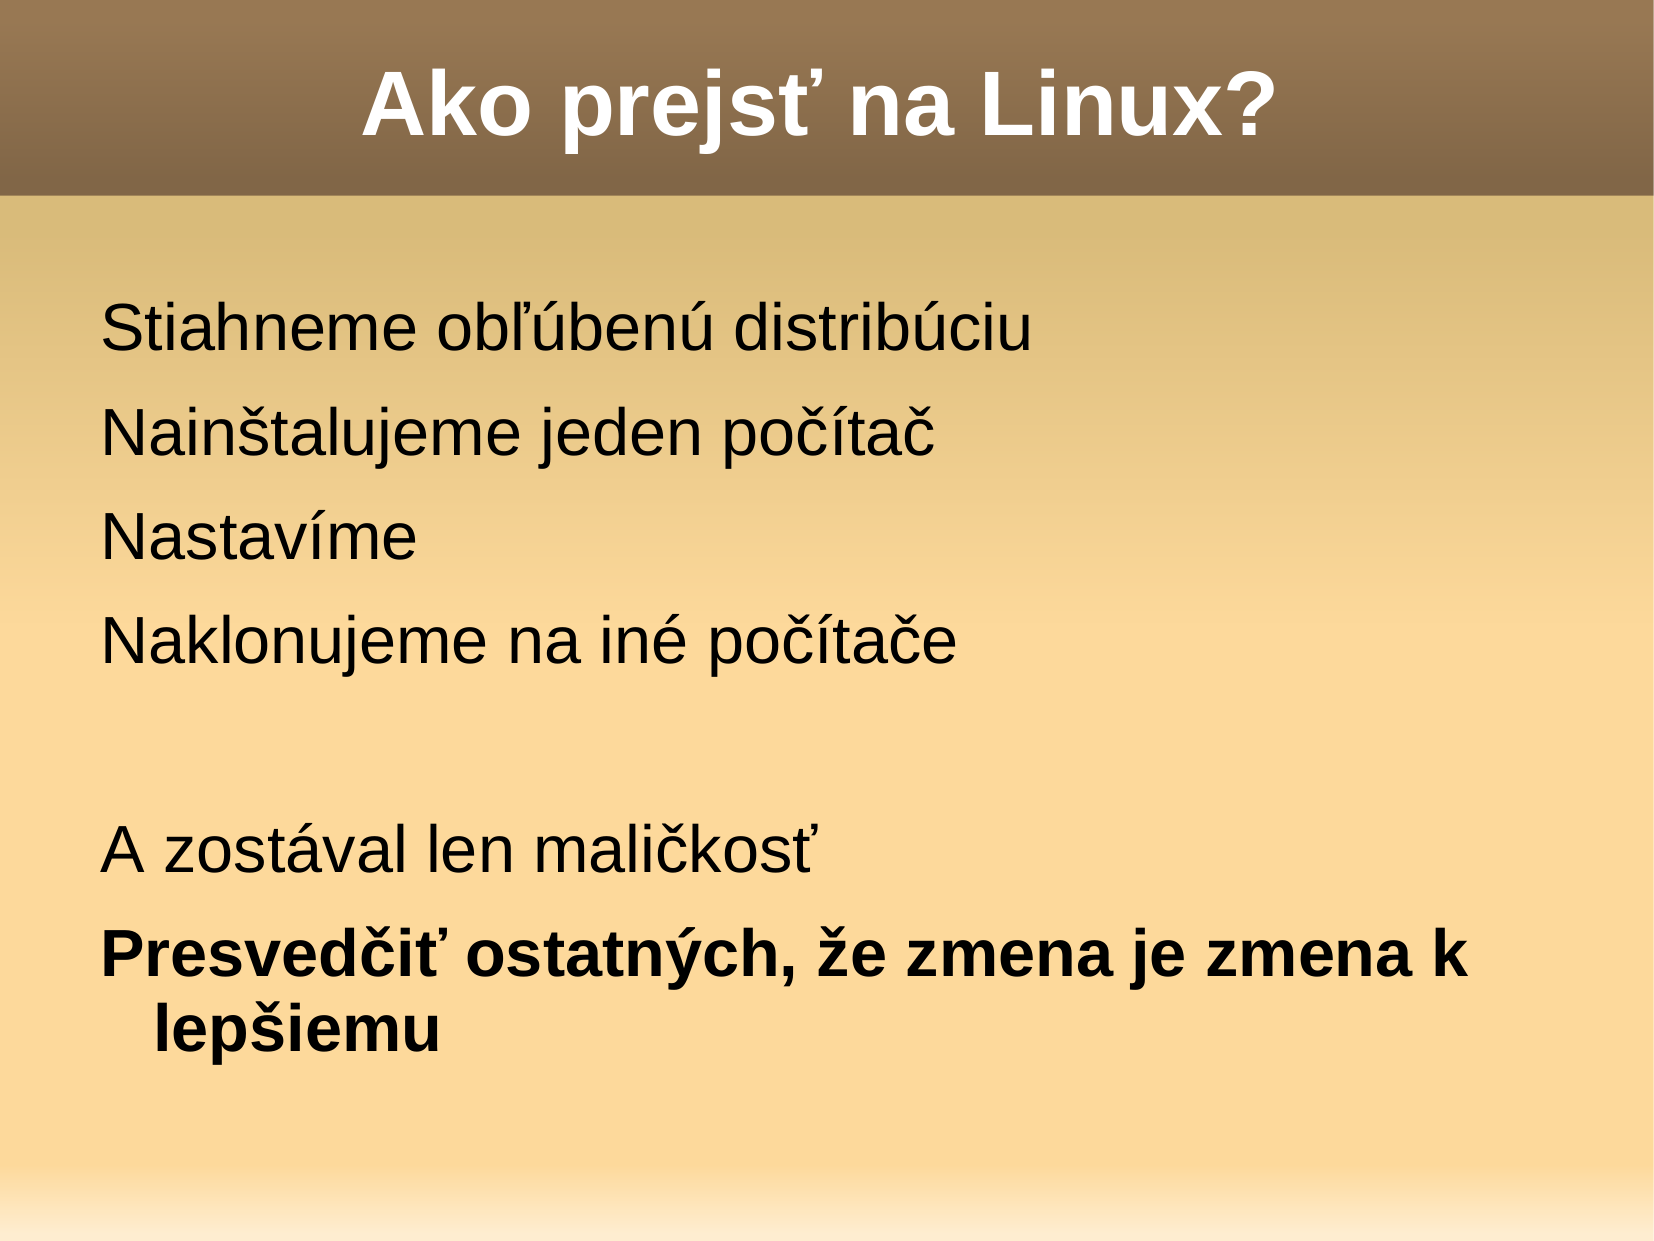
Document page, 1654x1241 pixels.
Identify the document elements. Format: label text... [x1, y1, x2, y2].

title Ako prejsť na Linux? [76, 0, 1565, 208]
list Stiahneme obľúbenú distribúciu Nainštalujeme jeden počítač Nastavíme Naklonujeme na iné počítače A zostával len maličkosť Presvedčiť ostatných, že zmena je zmena k lepšiemu [82, 290, 1571, 1109]
picture [0, 0, 1654, 1241]
